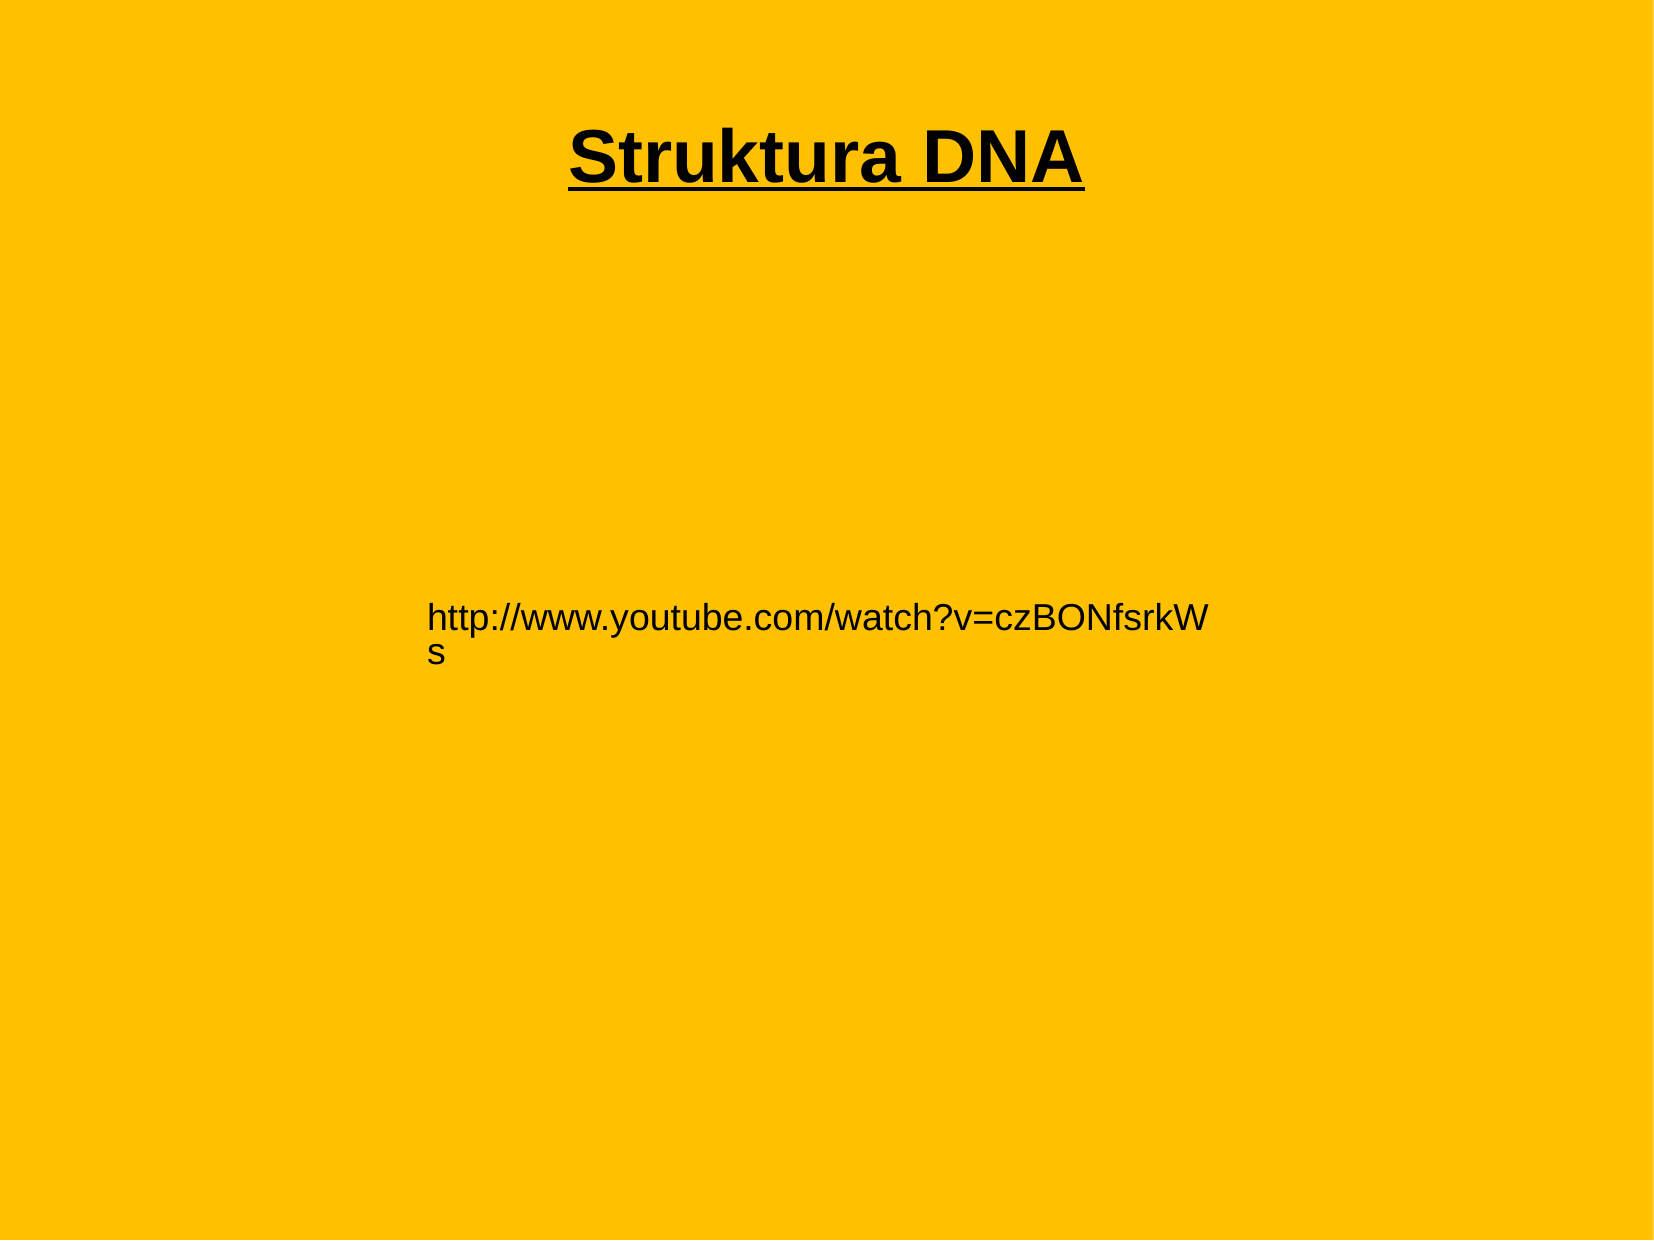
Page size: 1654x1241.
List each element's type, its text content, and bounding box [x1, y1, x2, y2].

title Struktura DNA [82, 49, 1571, 257]
text_box http://www.youtube.com/watch?v=czBONfsrkWs [412, 589, 1240, 688]
